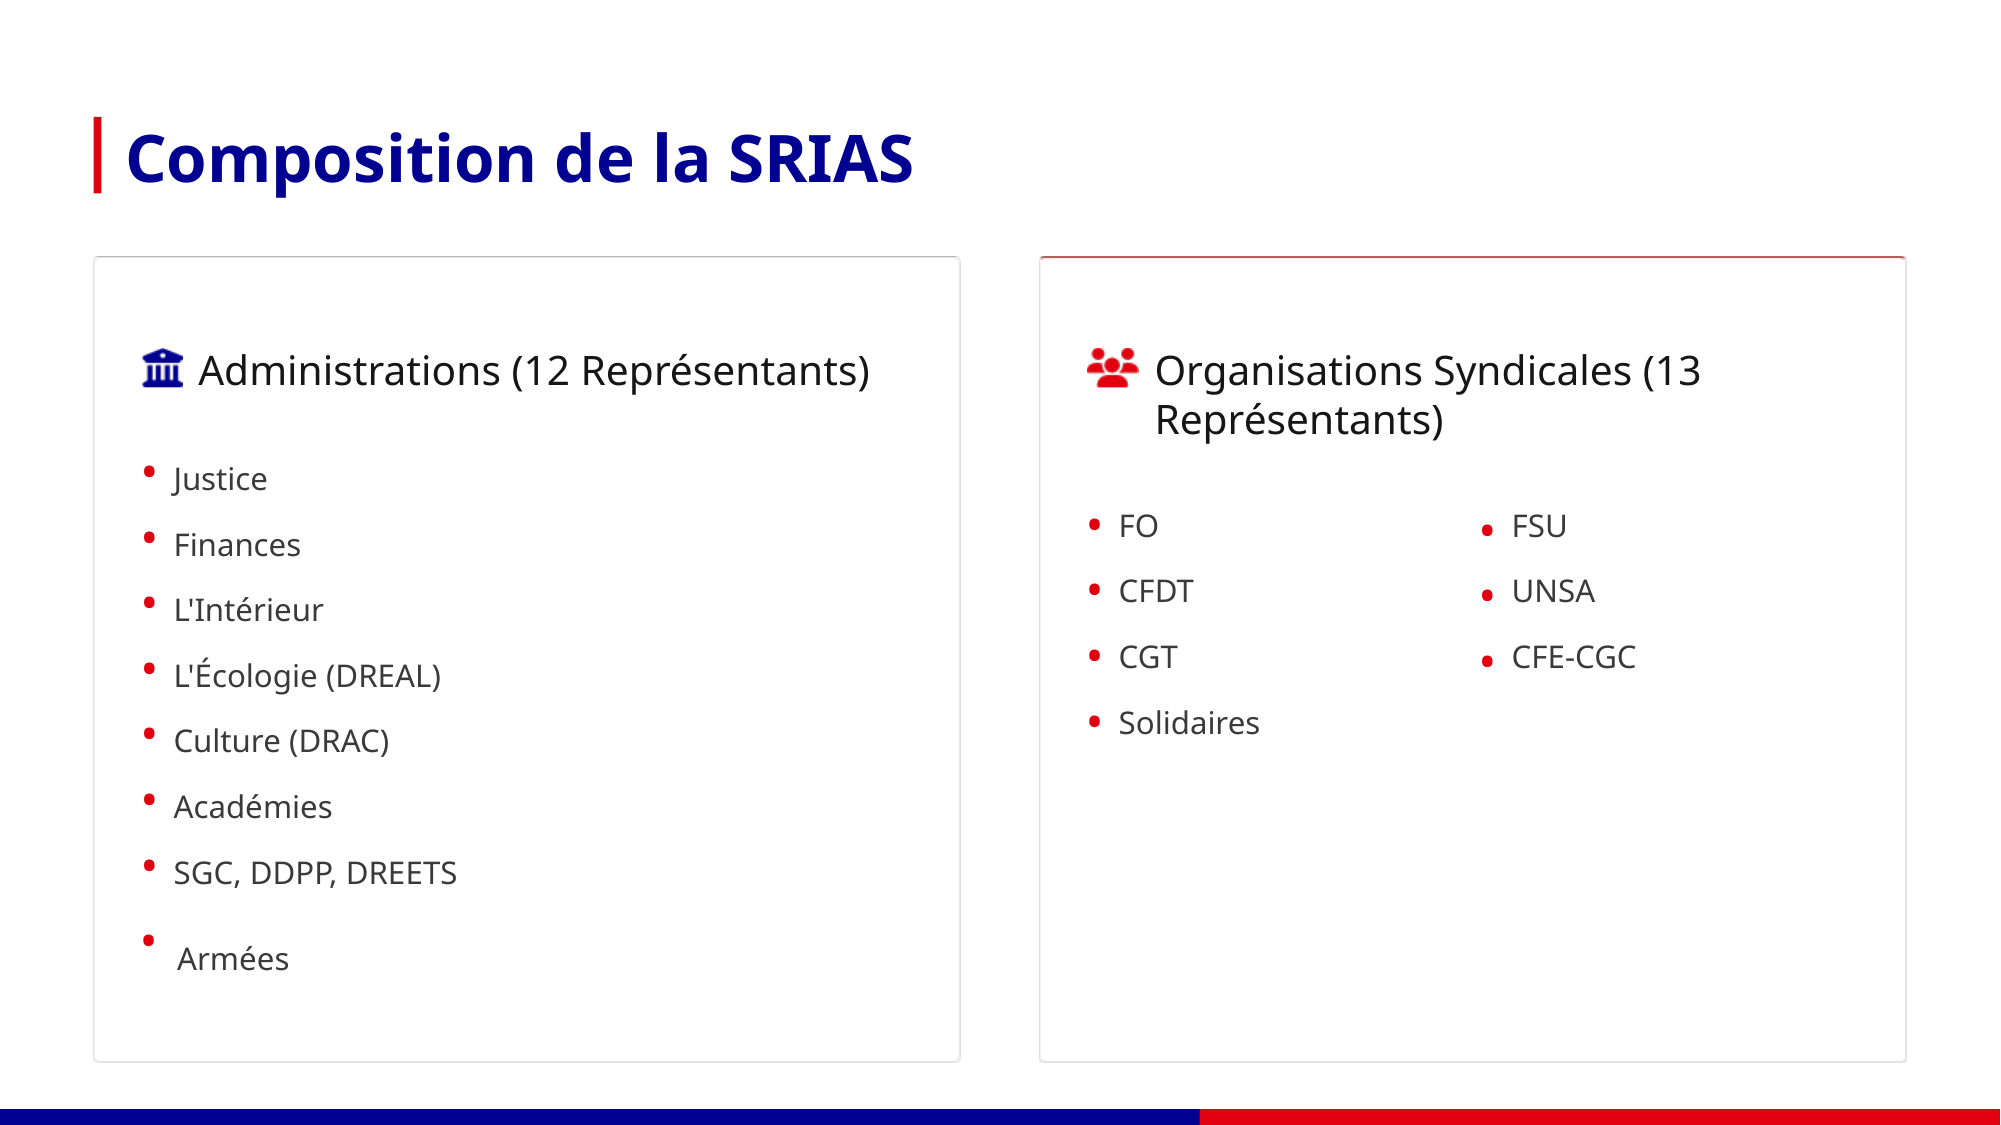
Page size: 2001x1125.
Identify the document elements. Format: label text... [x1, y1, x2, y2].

text_box FO [1118, 487, 1465, 544]
text_box L'Intérieur [173, 571, 913, 628]
text_box • [1087, 543, 1104, 609]
text_box Justice [173, 440, 913, 497]
text_box Culture (DRAC) [173, 702, 913, 760]
text_box Composition de la SRIAS [125, 116, 1996, 196]
text_box CFE-CGC [1511, 618, 1858, 675]
picture [1039, 255, 1907, 1063]
text_box Organisations Syndicales (13 Représentants) [1087, 345, 1897, 443]
text_box • [1480, 615, 1497, 683]
text_box • [1087, 675, 1104, 743]
text_box • [1480, 549, 1497, 615]
text_box UNSA [1511, 552, 1858, 610]
picture [93, 255, 961, 1063]
text_box • [142, 687, 158, 753]
text_box • [142, 622, 158, 687]
text_box • [142, 819, 158, 887]
text_box • [1087, 478, 1104, 543]
picture [0, 1109, 2000, 1125]
text_box • [1480, 484, 1497, 549]
text_box • [142, 491, 158, 556]
text_box L'Écologie (DREAL) [173, 637, 913, 694]
text_box Académies [173, 768, 913, 825]
text_box Finances [173, 506, 913, 563]
text_box • [1087, 609, 1104, 675]
text_box SGC, DDPP, DREETS [173, 834, 913, 891]
text_box Solidaires [1118, 684, 1465, 741]
text_box CGT [1118, 618, 1465, 675]
text_box CFDT [1118, 552, 1465, 610]
text_box • [142, 425, 158, 491]
text_box • [142, 753, 158, 819]
text_box [93, 116, 102, 194]
text_box FSU [1511, 487, 1858, 544]
text_box Administrations (12 Représentants) [142, 345, 951, 394]
text_box Armées [177, 915, 621, 968]
text_box • [141, 895, 158, 963]
text_box • [142, 556, 158, 622]
